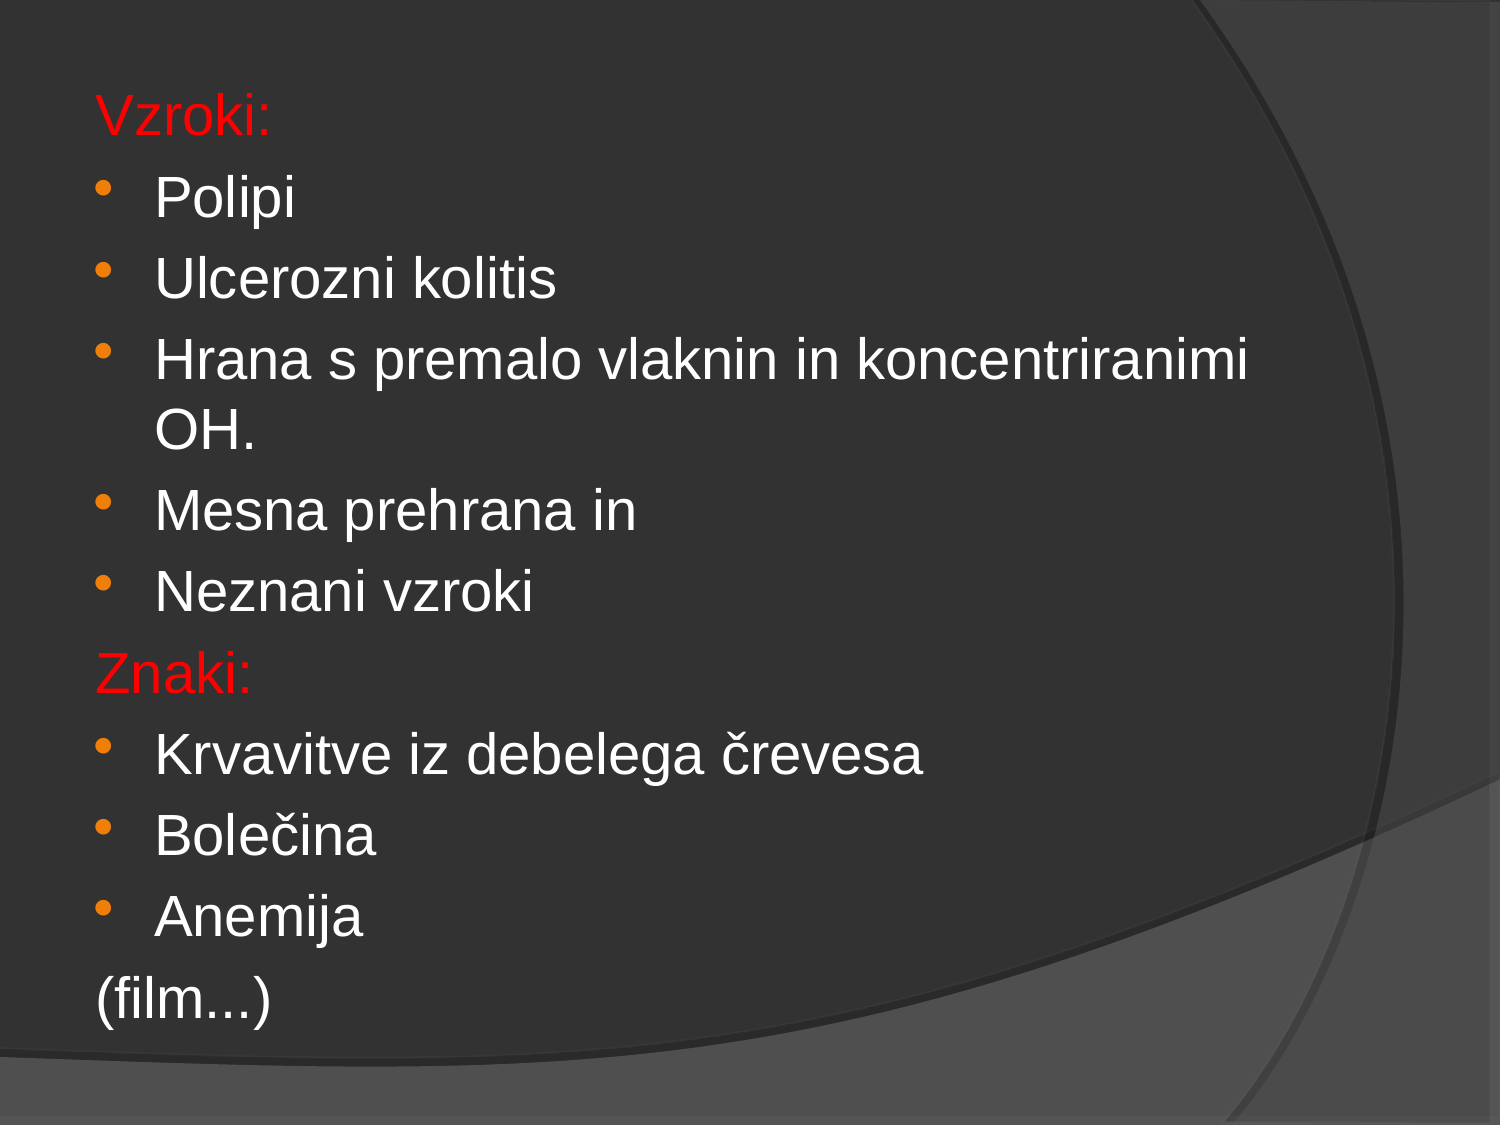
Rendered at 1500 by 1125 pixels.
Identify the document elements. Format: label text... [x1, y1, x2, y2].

list Vzroki: Polipi Ulcerozni kolitis Hrana s premalo vlaknin in koncentriranimi OH. Mesna prehrana in Neznani vzroki Znaki: Krvavitve iz debelega črevesa Bolečina Anemija (film...) [75, 70, 1300, 1043]
